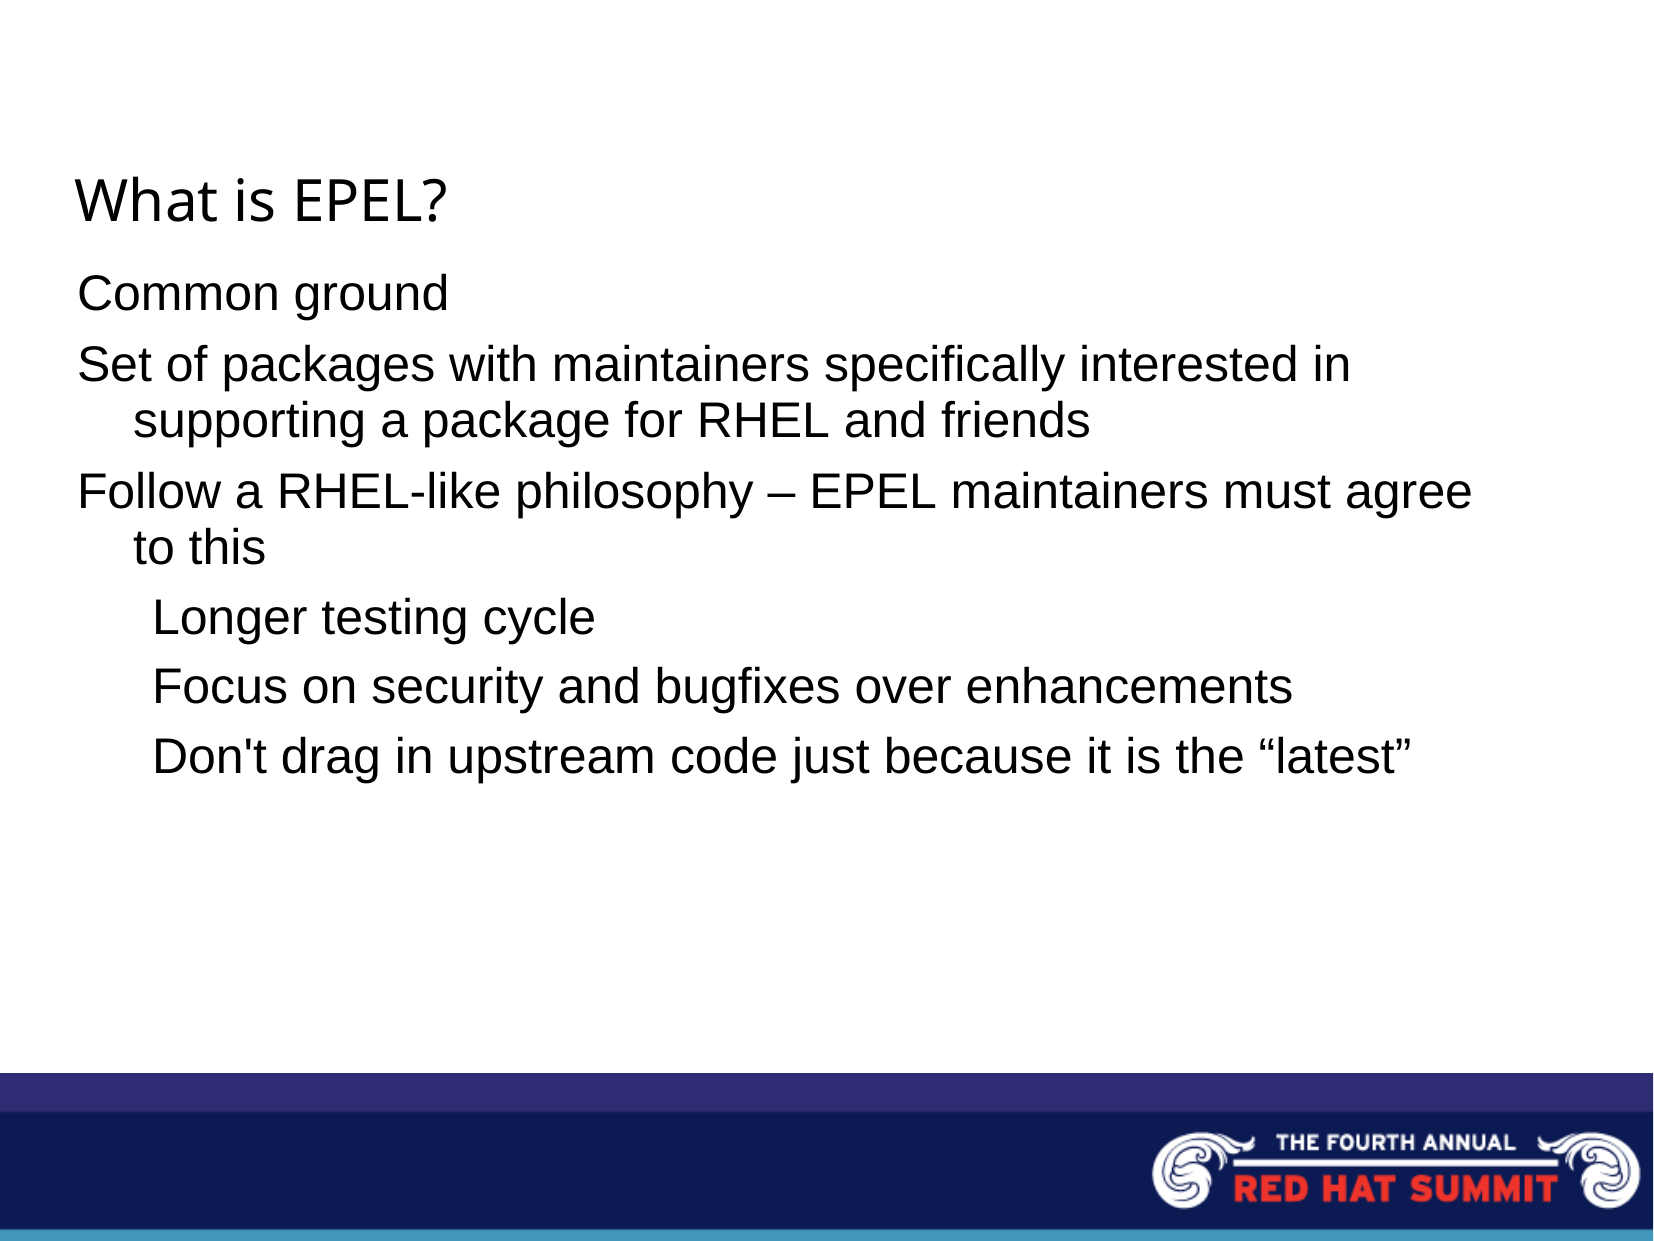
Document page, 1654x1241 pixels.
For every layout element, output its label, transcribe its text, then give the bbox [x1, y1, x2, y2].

picture [0, 1073, 1654, 1241]
title What is EPEL? [74, 140, 1506, 259]
list Common ground Set of packages with maintainers specifically interested in supporting a package for RHEL and friends Follow a RHEL-like philosophy – EPEL maintainers must agree to this Longer testing cycle Focus on security and bugfixes over enhancements Don't drag in upstream code just because it is the “latest” [77, 264, 1500, 1174]
